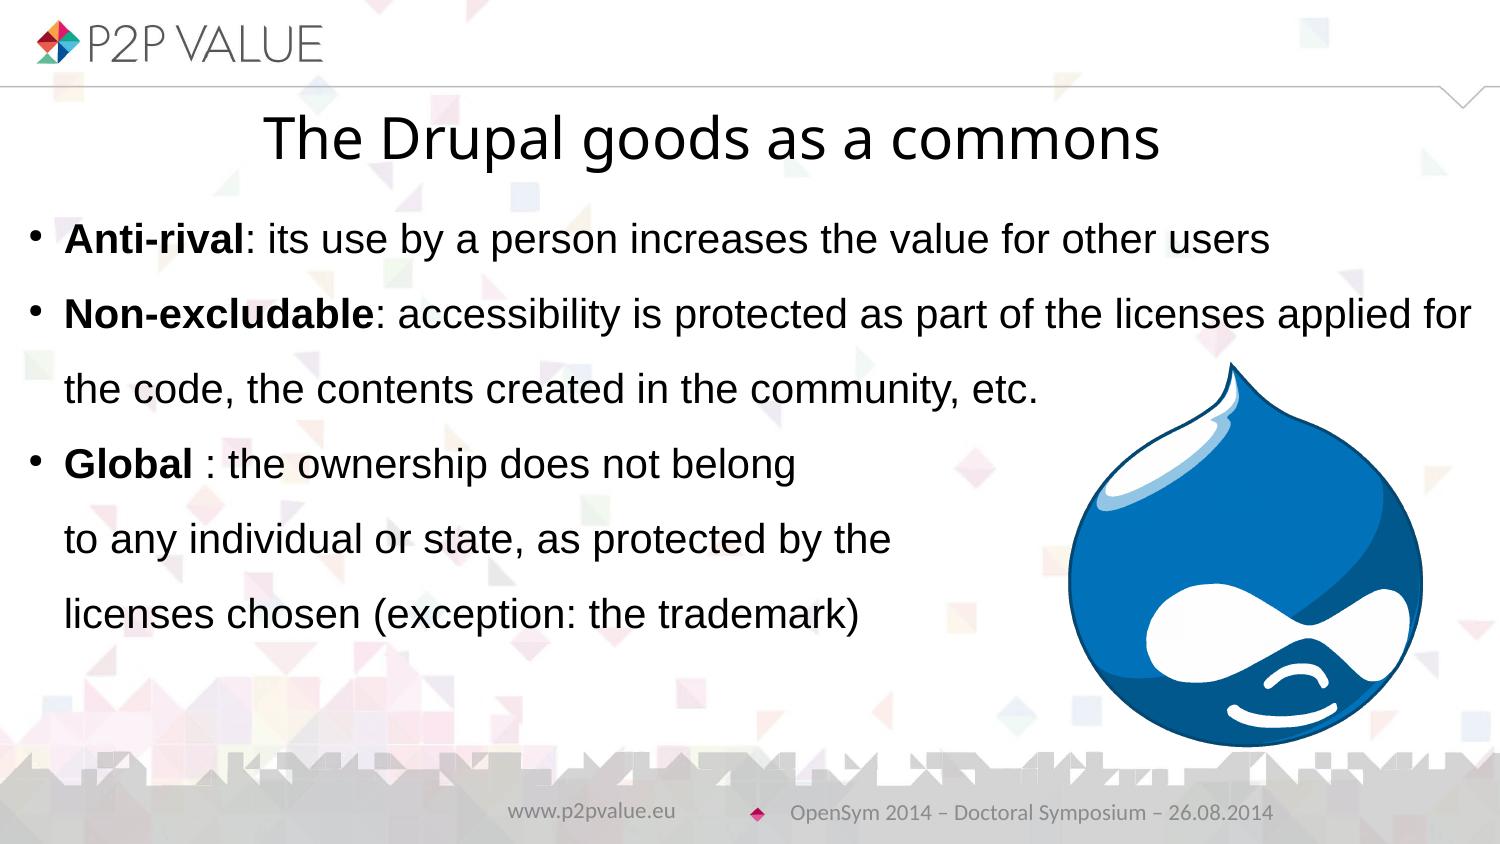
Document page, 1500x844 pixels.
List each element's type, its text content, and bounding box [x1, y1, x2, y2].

text_box www.p2pvalue.eu [501, 789, 720, 829]
title The Drupal goods as a commons [60, 92, 1366, 180]
picture [0, 0, 1500, 844]
subtitle Anti-rival: its use by a person increases the value for other users Non-excludable: accessibility is protected as part of the licenses applied for the code, the contents created in the community, etc. Global : the ownership does not belong to any individual or state, as protected by the licenses chosen (exception: the trademark) [15, 180, 1496, 736]
text_box OpenSym 2014 – Doctoral Symposium – 26.08.2014 [777, 788, 1470, 834]
